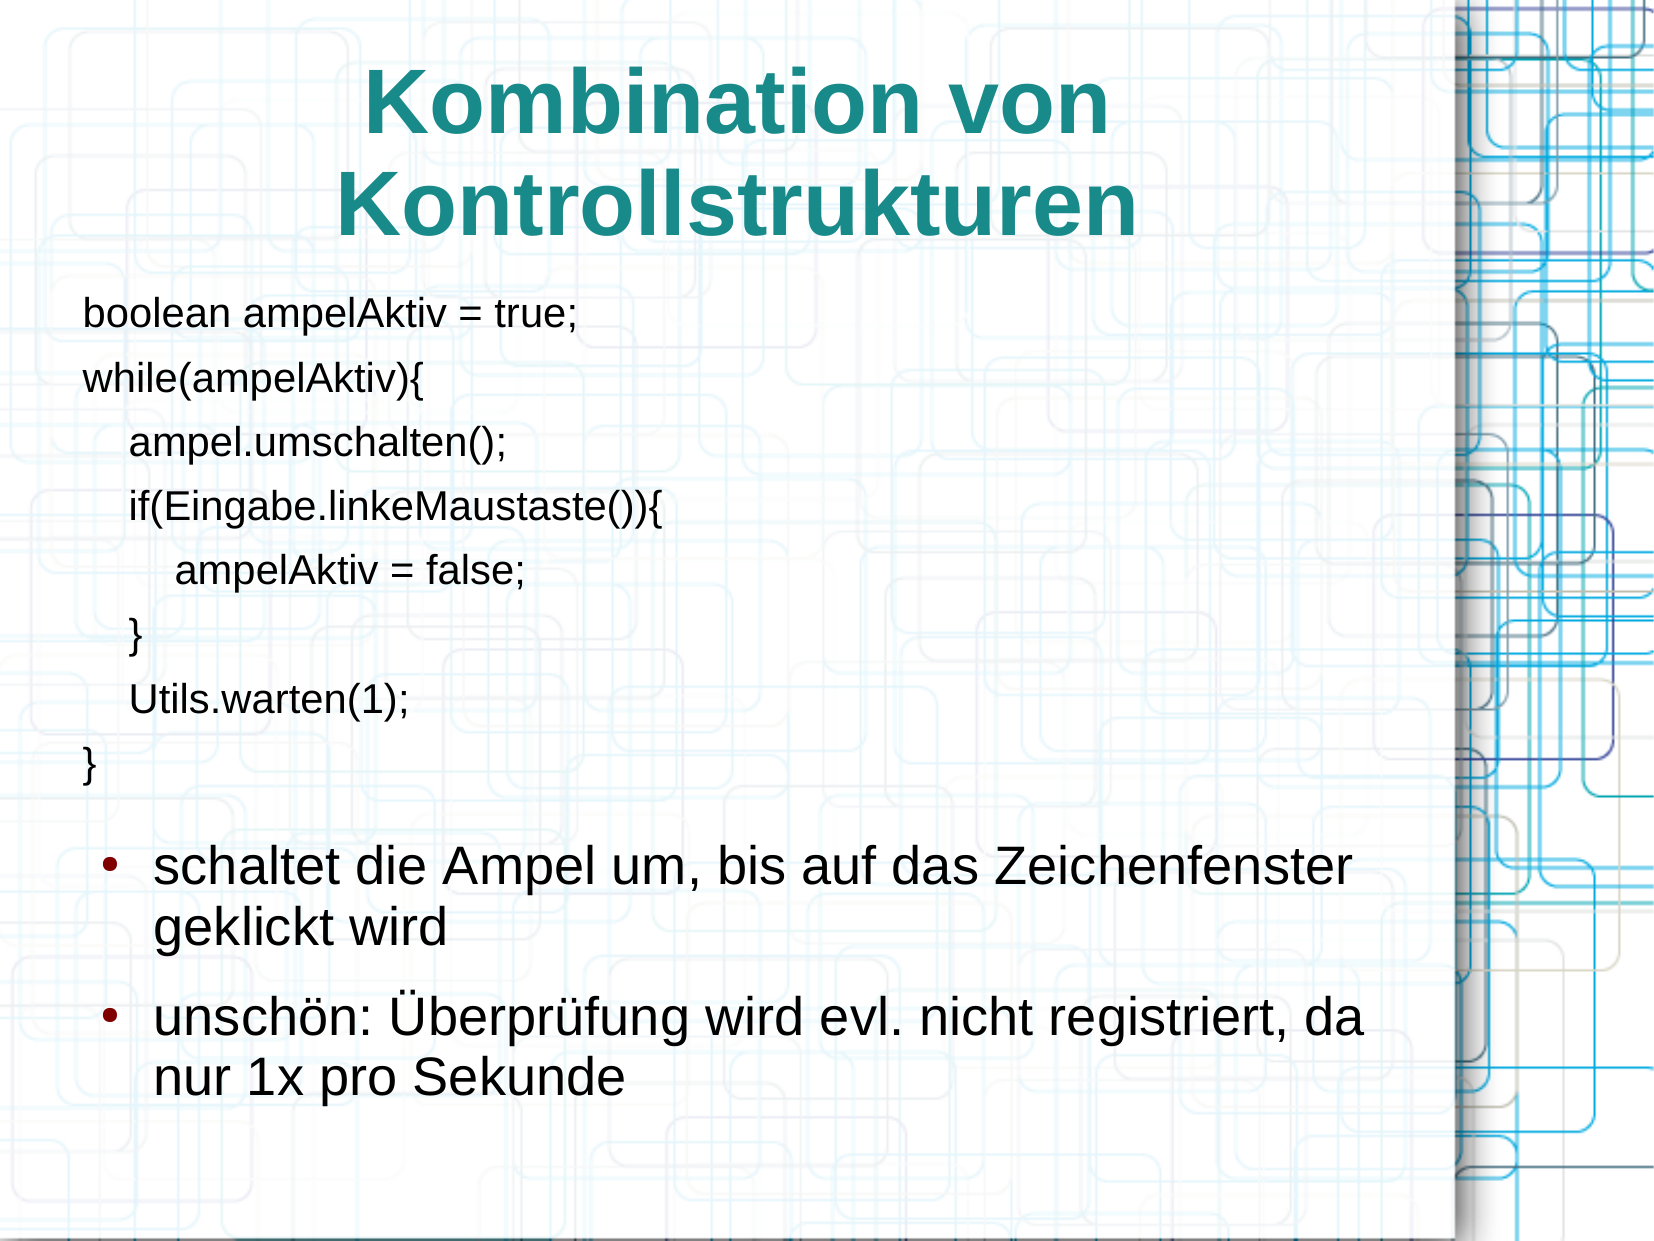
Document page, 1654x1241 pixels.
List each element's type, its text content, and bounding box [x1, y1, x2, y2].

title Kombination von Kontrollstrukturen [59, 49, 1418, 257]
list schaltet die Ampel um, bis auf das Zeichenfenster geklickt wird unschön: Überprüfung wird evl. nicht registriert, da nur 1x pro Sekunde [82, 835, 1418, 1108]
list boolean ampelAktiv = true; while(ampelAktiv){ ampel.umschalten(); if(Eingabe.linkeMaustaste()){ ampelAktiv = false; } Utils.warten(1); } [82, 290, 1418, 835]
picture [0, 0, 1654, 1241]
